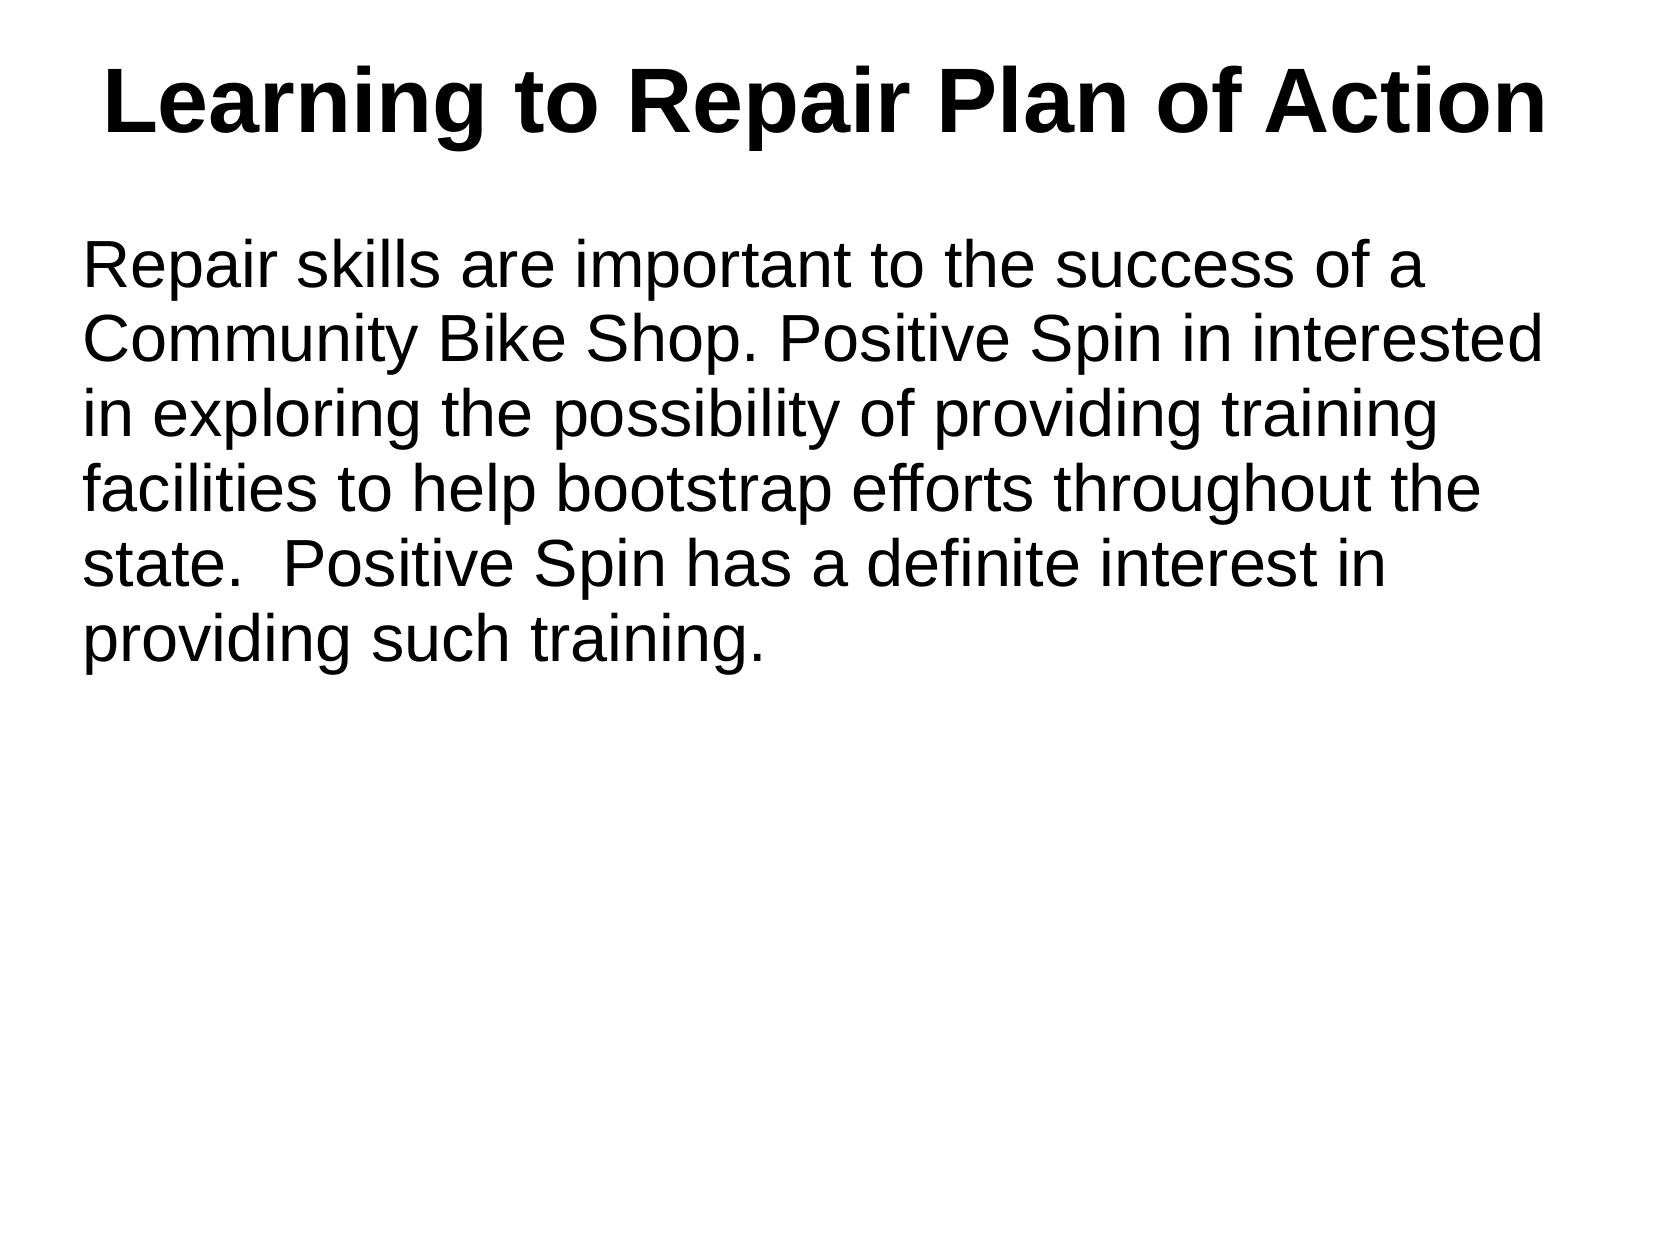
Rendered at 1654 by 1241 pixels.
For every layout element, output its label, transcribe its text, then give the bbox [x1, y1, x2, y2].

subtitle Learning to Repair Plan of Action Repair skills are important to the success of a Community Bike Shop. Positive Spin in interested in exploring the possibility of providing training facilities to help bootstrap efforts throughout the state. Positive Spin has a definite interest in providing such training. [82, 49, 1571, 1010]
